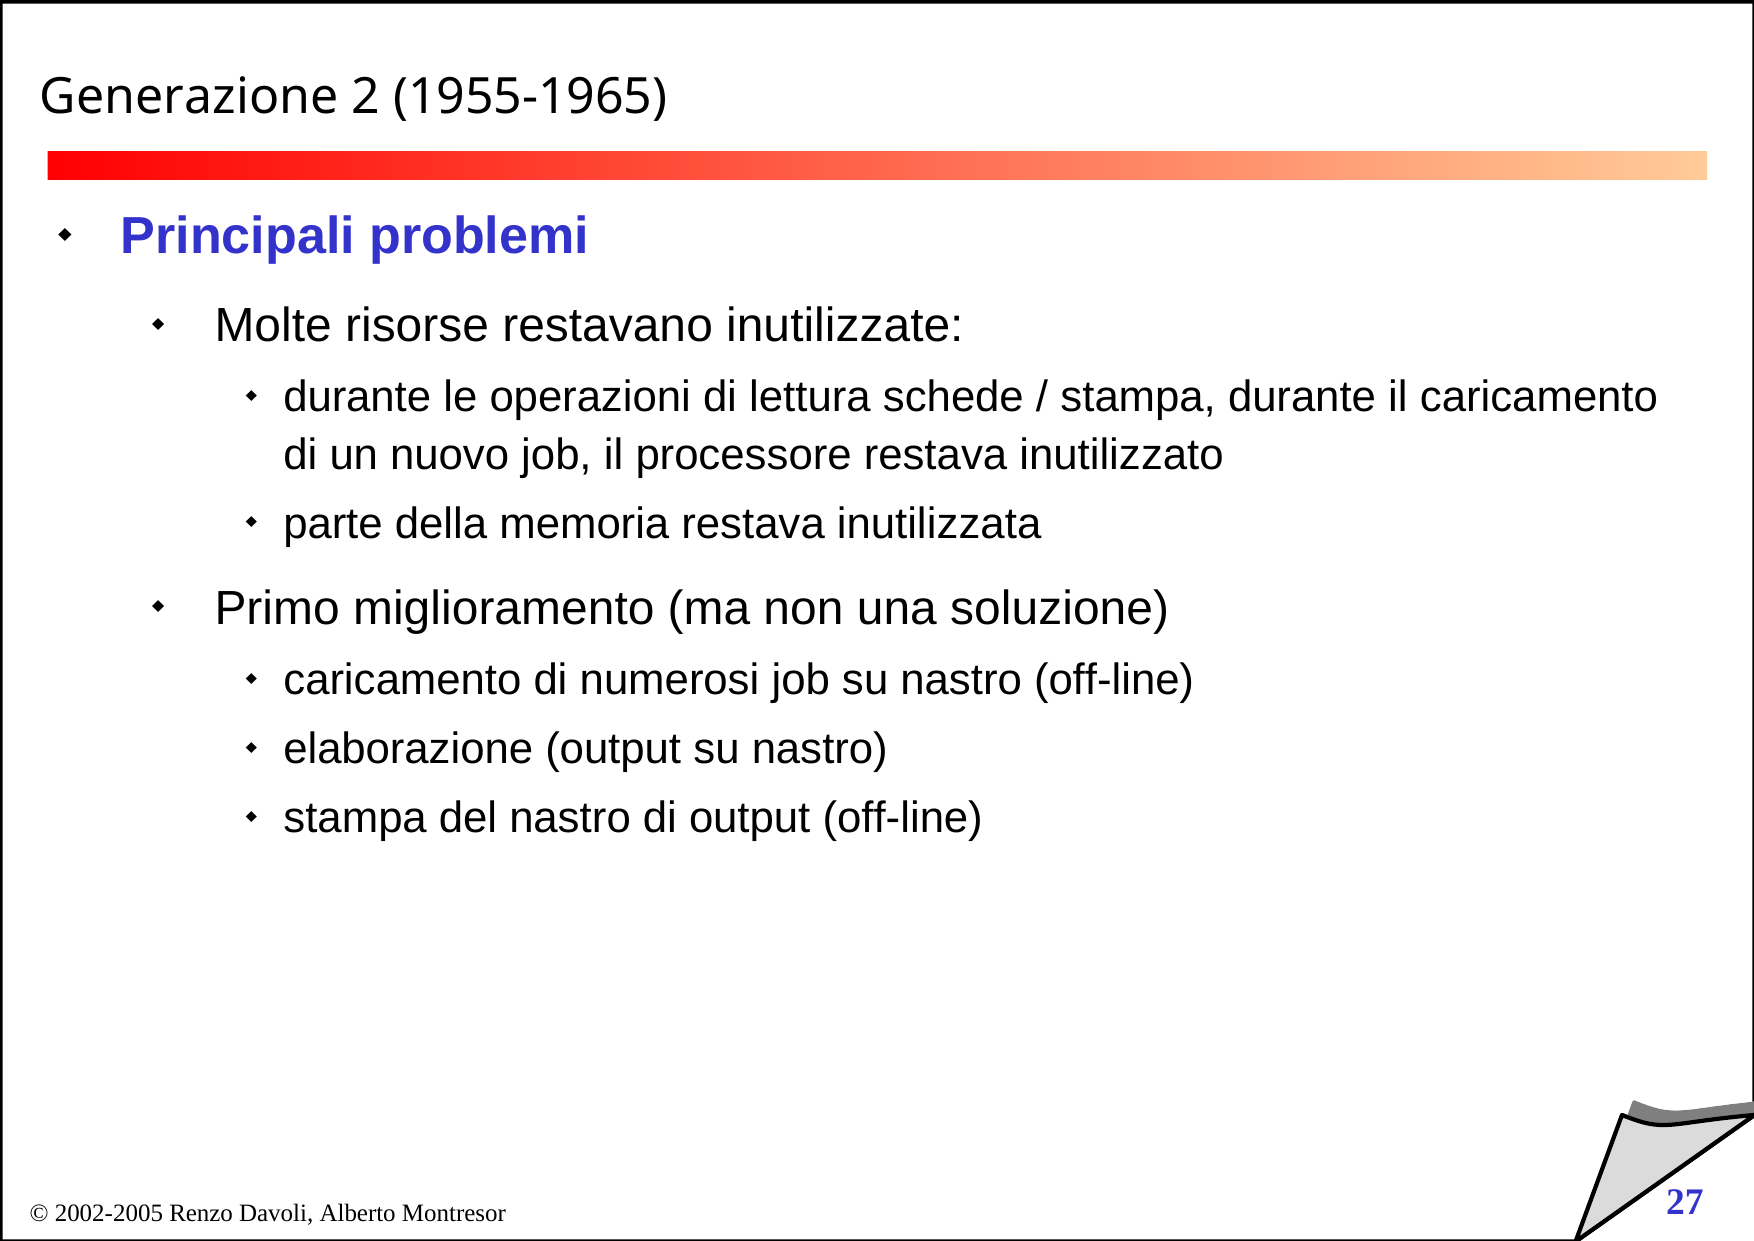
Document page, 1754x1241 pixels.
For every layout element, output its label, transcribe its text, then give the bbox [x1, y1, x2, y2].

title Generazione 2 (1955-1965) [40, 49, 1713, 144]
list Principali problemi Molte risorse restavano inutilizzate: durante le operazioni di lettura schede / stampa, durante il caricamento di un nuovo job, il processore restava inutilizzato parte della memoria restava inutilizzata Primo miglioramento (ma non una soluzione) caricamento di numerosi job su nastro (off-line) elaborazione (output su nastro) stampa del nastro di output (off-line) [58, 206, 1696, 876]
